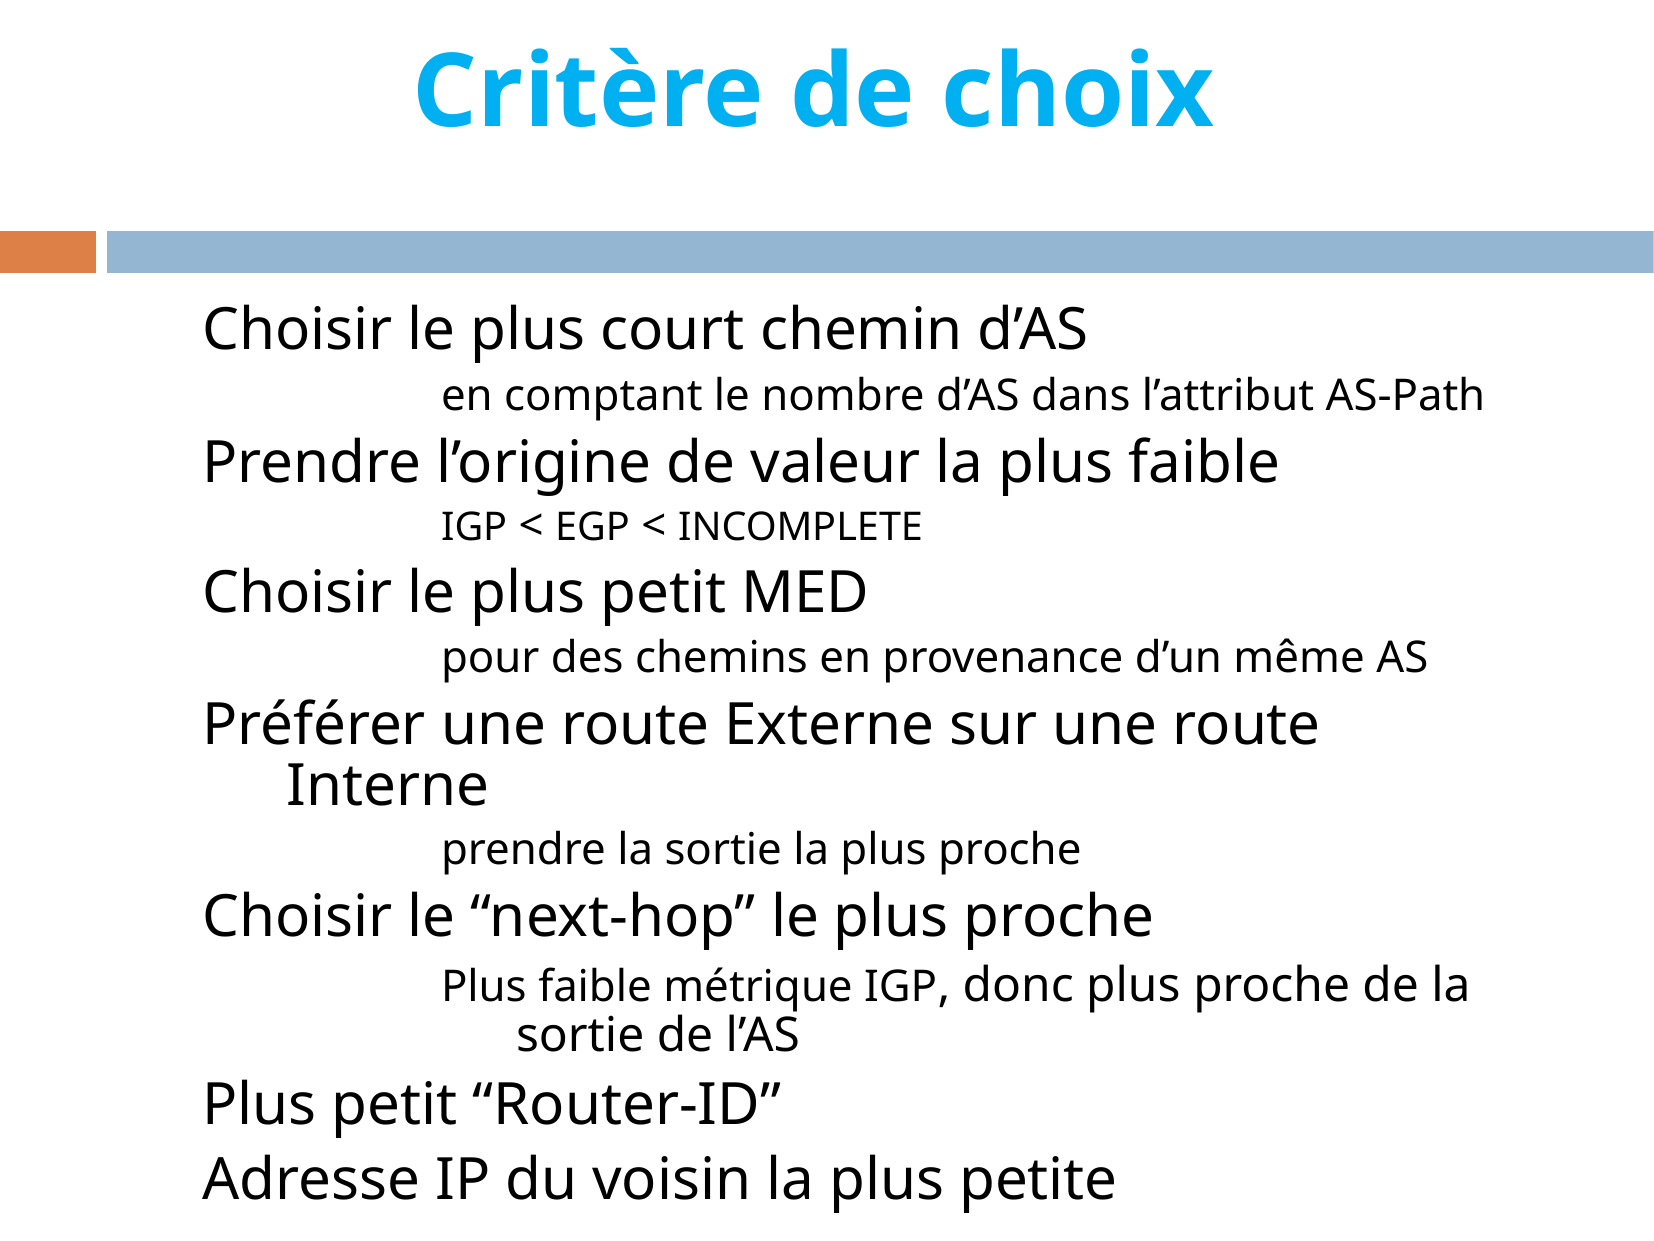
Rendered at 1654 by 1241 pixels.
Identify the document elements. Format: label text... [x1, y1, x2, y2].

list Choisir le plus court chemin d’AS en comptant le nombre d’AS dans l’attribut AS-Path Prendre l’origine de valeur la plus faible IGP < EGP < INCOMPLETE Choisir le plus petit MED pour des chemins en provenance d’un même AS Préférer une route Externe sur une route Interne prendre la sortie la plus proche Choisir le “next-hop” le plus proche Plus faible métrique IGP, donc plus proche de la sortie de l’AS Plus petit “Router-ID” Adresse IP du voisin la plus petite [101, 289, 1508, 1241]
title Critère de choix [0, 26, 1654, 193]
